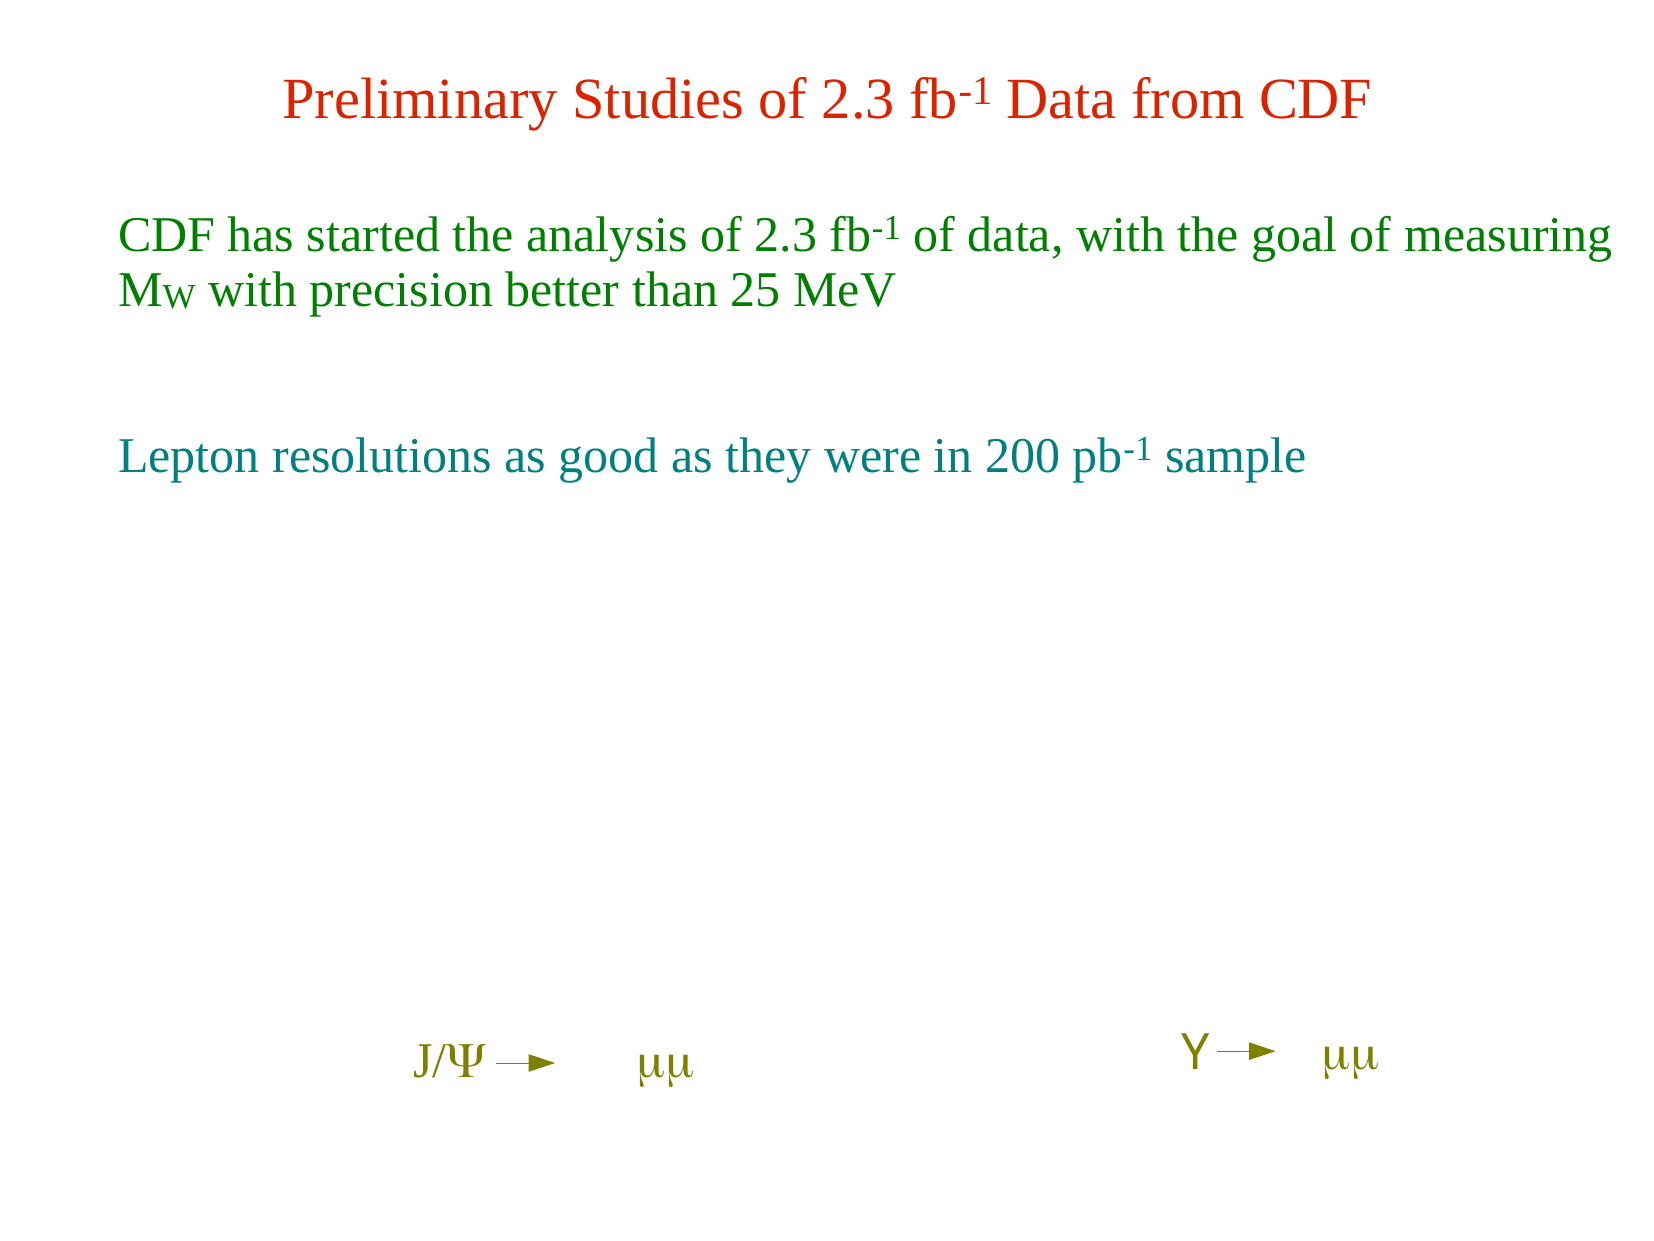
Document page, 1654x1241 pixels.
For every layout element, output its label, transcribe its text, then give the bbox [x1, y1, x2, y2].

text_box CDF has started the analysis of 2.3 fb-1 of data, with the goal of measuring MW with precision better than 25 MeV Lepton resolutions as good as they were in 200 pb-1 sample [118, 206, 1612, 580]
text_box J/Ψ μμ [413, 1033, 620, 1099]
picture [0, 620, 1654, 1241]
text_box Υ μμ [1181, 1015, 1347, 1081]
title Preliminary Studies of 2.3 fb-1 Data from CDF [121, 8, 1534, 189]
